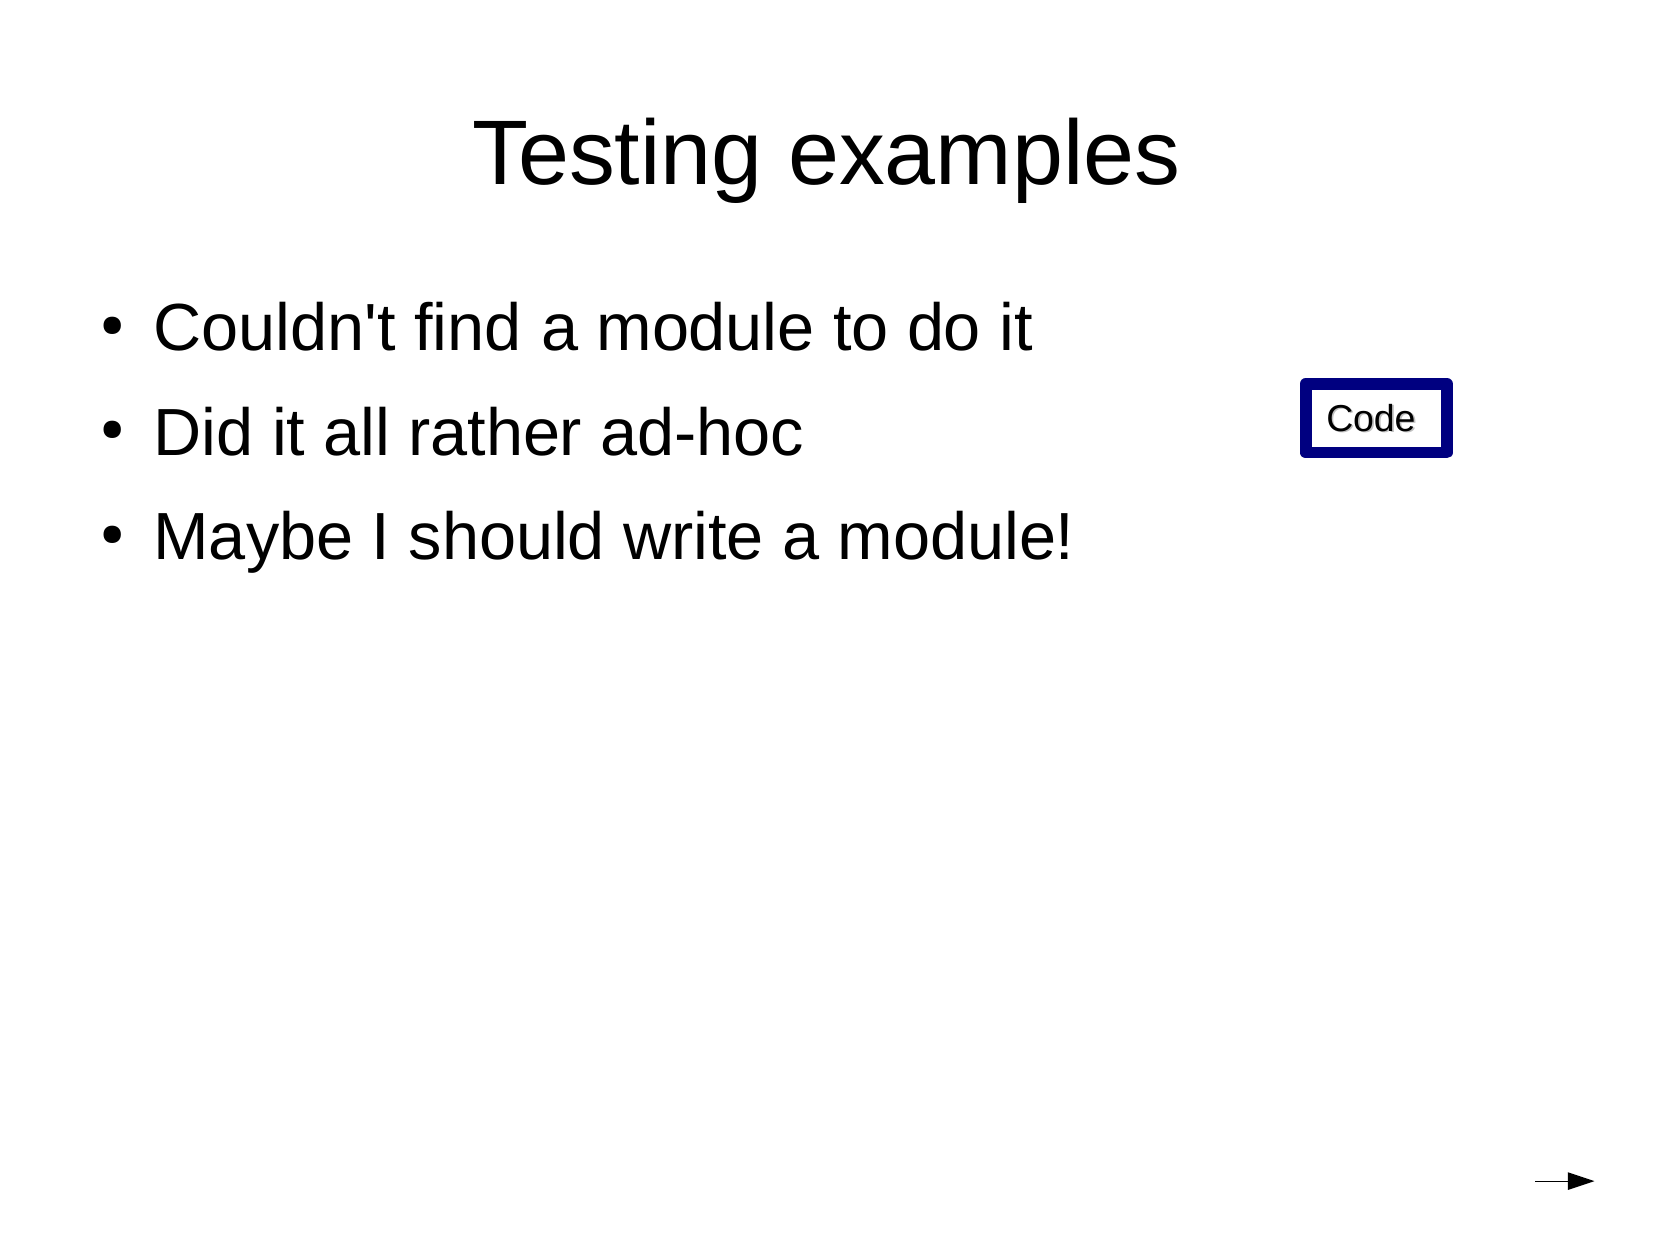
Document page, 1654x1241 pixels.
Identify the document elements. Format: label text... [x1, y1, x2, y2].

list Couldn't find a module to do it Did it all rather ad-hoc Maybe I should write a module! [82, 290, 1571, 1094]
text_box Code [1305, 383, 1447, 453]
title Testing examples [82, 56, 1571, 250]
